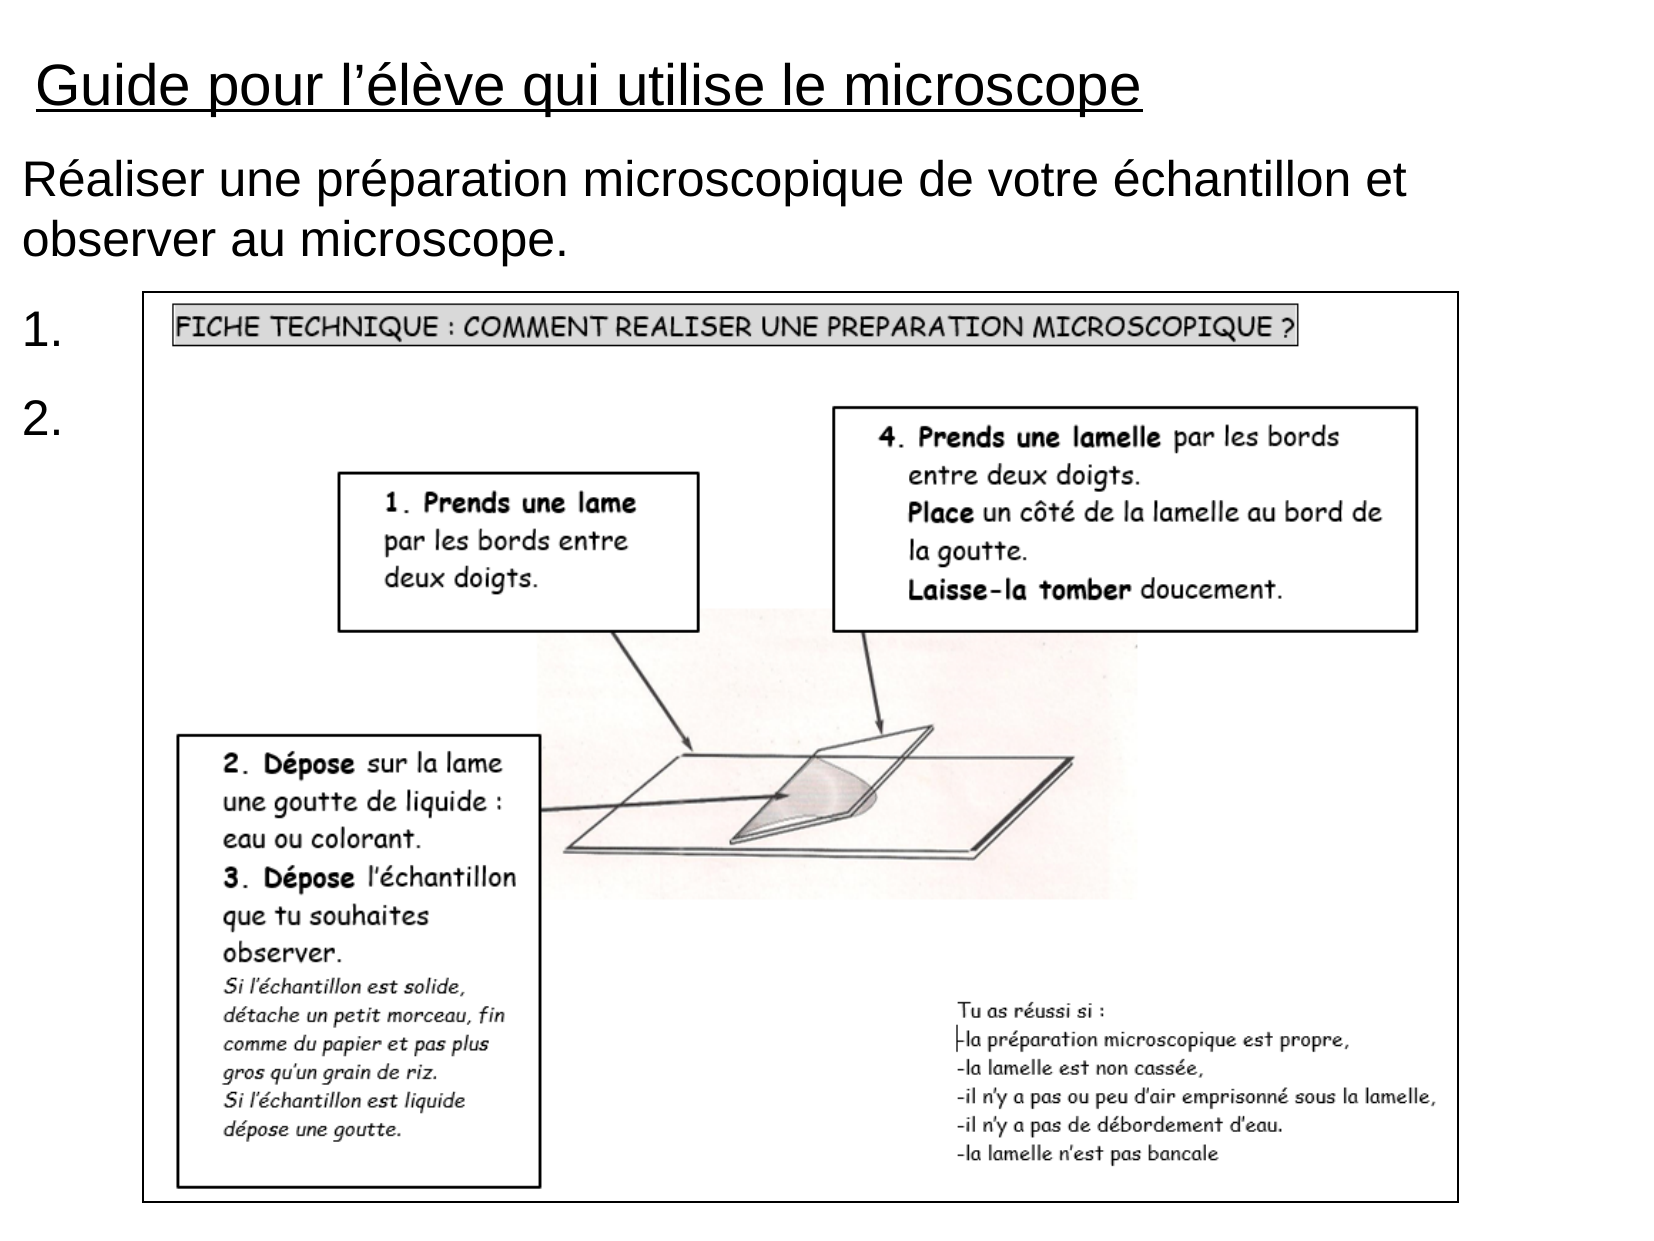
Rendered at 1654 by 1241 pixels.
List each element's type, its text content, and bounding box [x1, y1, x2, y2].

list Réaliser une préparation microscopique de votre échantillon et observer au microscope. [21, 146, 1511, 966]
picture [143, 292, 1458, 1202]
title Guide pour l’élève qui utilise le microscope [0, 0, 1334, 186]
